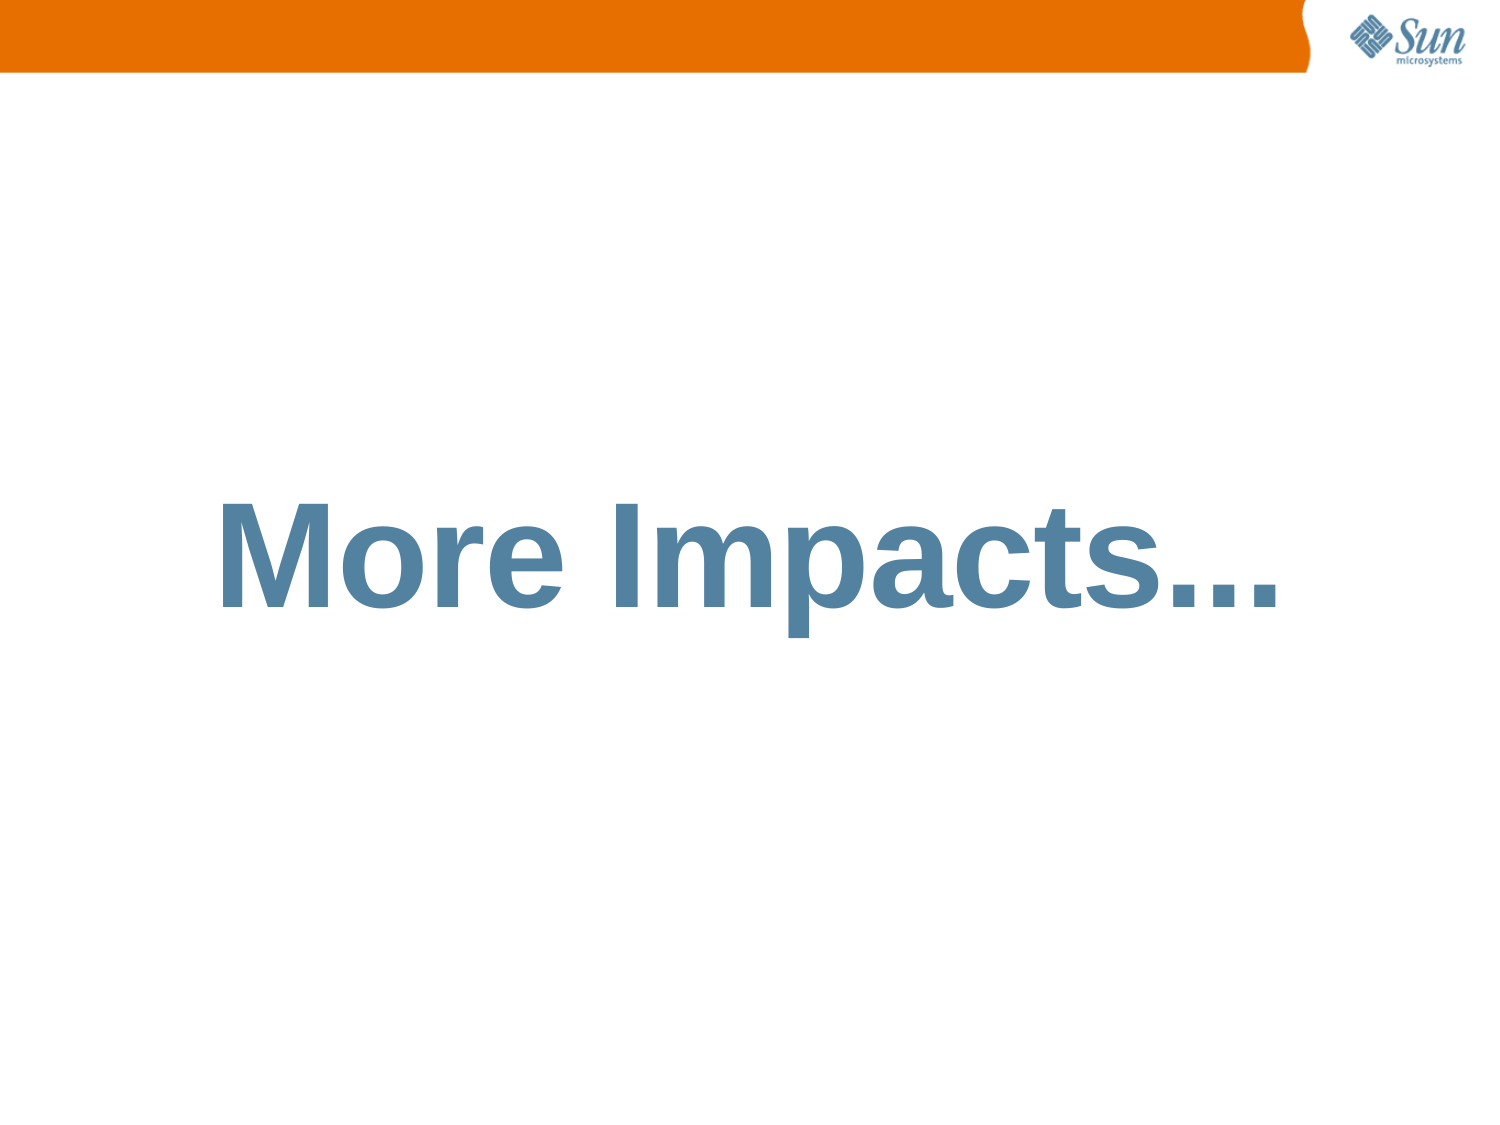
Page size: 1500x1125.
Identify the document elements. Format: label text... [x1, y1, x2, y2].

text_box More Impacts... [0, 0, 1500, 1125]
